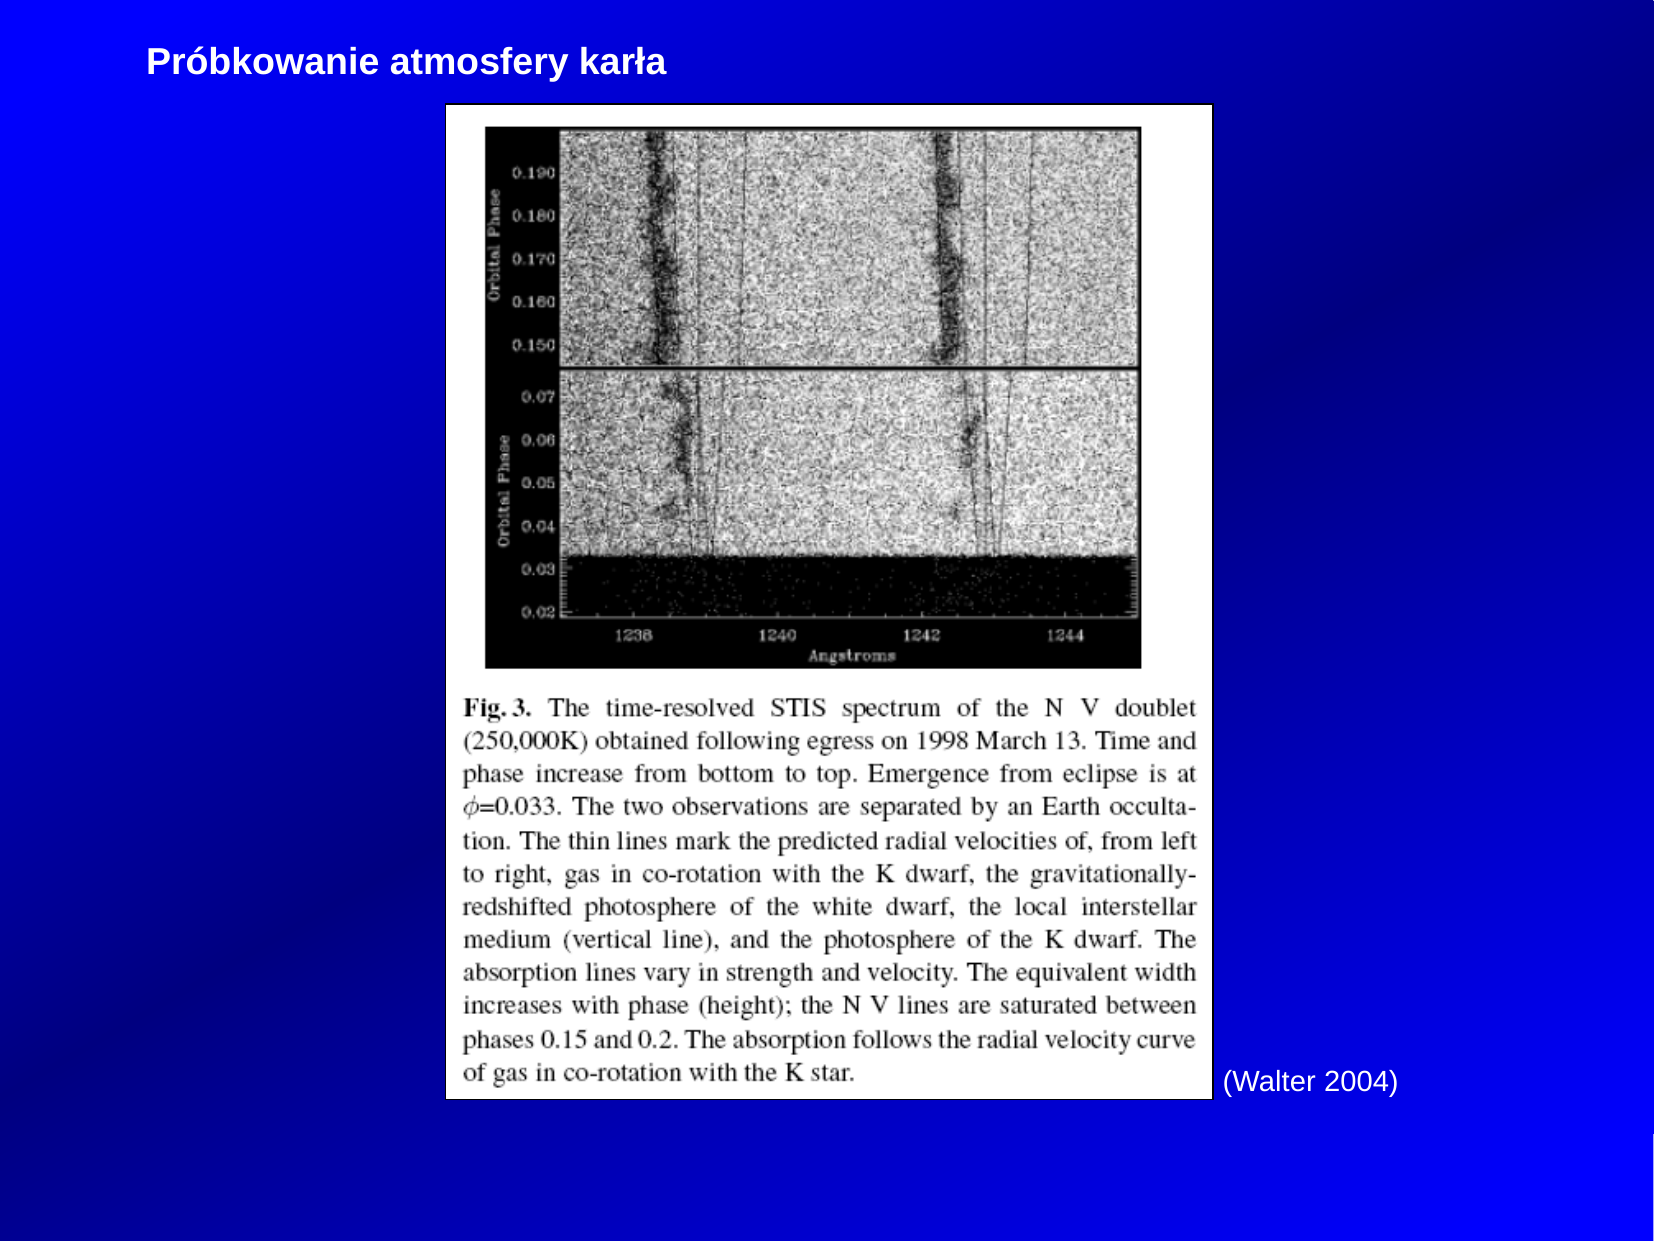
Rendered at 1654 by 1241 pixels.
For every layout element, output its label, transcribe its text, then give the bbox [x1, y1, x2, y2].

text_box Próbkowanie atmosfery karła [118, 29, 682, 90]
text_box (Walter 2004) [1197, 1054, 1415, 1105]
picture [446, 104, 1213, 1099]
